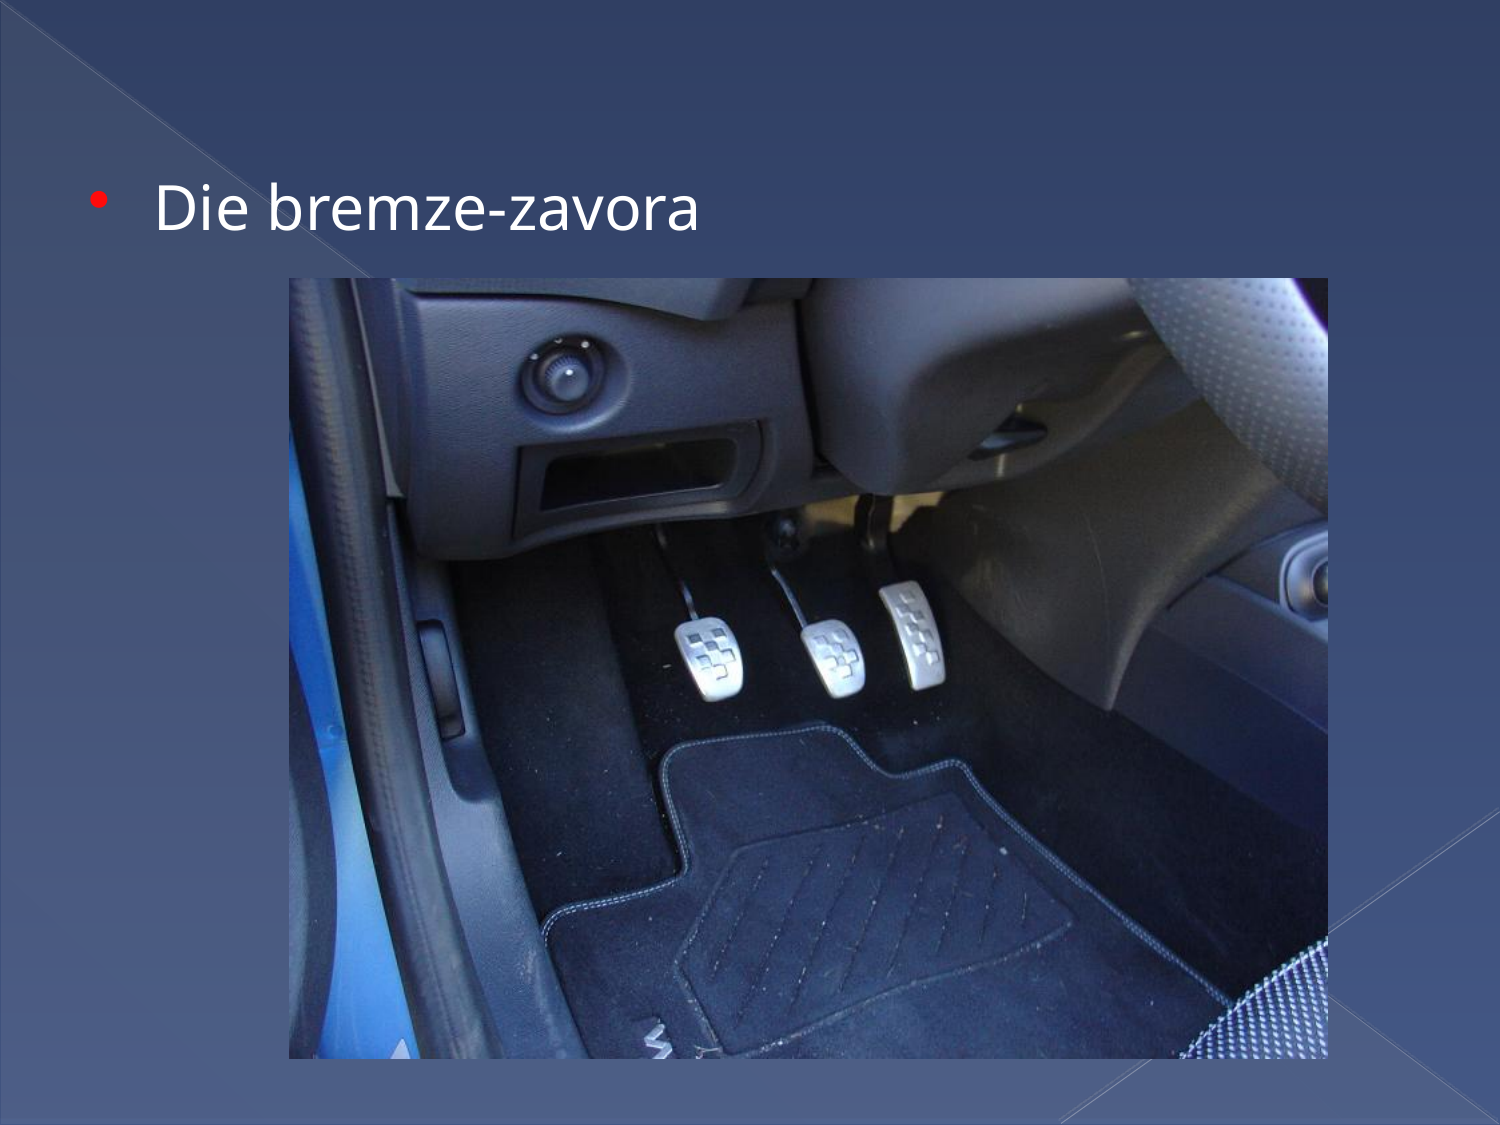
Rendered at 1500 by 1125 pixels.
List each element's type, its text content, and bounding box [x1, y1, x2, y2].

list Die bremze-zavora [64, 160, 1415, 911]
picture [289, 278, 1328, 1059]
